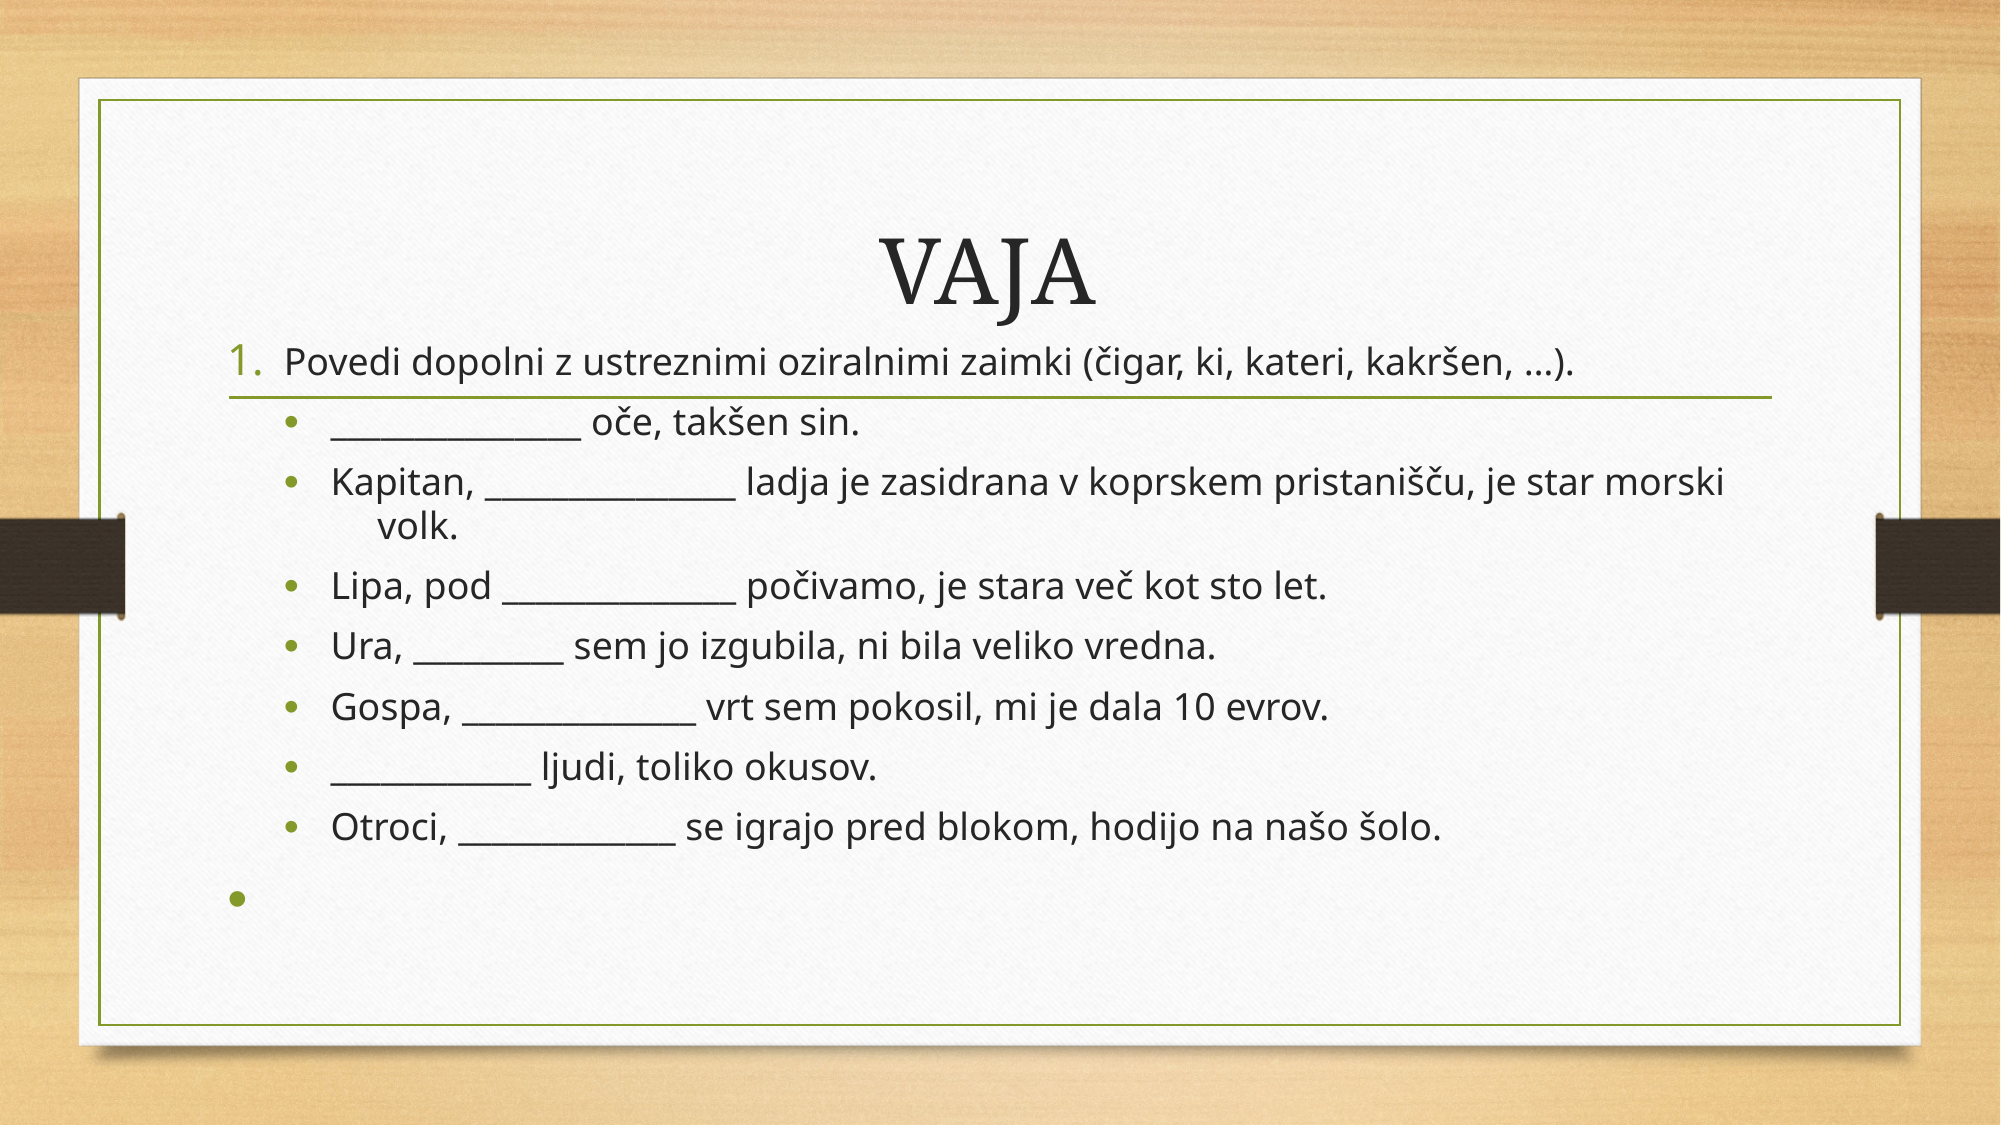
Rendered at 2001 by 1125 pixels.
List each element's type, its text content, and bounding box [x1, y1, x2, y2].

title VAJA [212, 161, 1788, 332]
list Povedi dopolni z ustreznimi oziralnimi zaimki (čigar, ki, kateri, kakršen, …). _______________ oče, takšen sin. Kapitan, _______________ ladja je zasidrana v koprskem pristanišču, je star morski volk. Lipa, pod ______________ počivamo, je stara več kot sto let. Ura, _________ sem jo izgubila, ni bila veliko vredna. Gospa, ______________ vrt sem pokosil, mi je dala 10 evrov. ____________ ljudi, toliko okusov. Otroci, _____________ se igrajo pred blokom, hodijo na našo šolo. [212, 332, 1788, 964]
